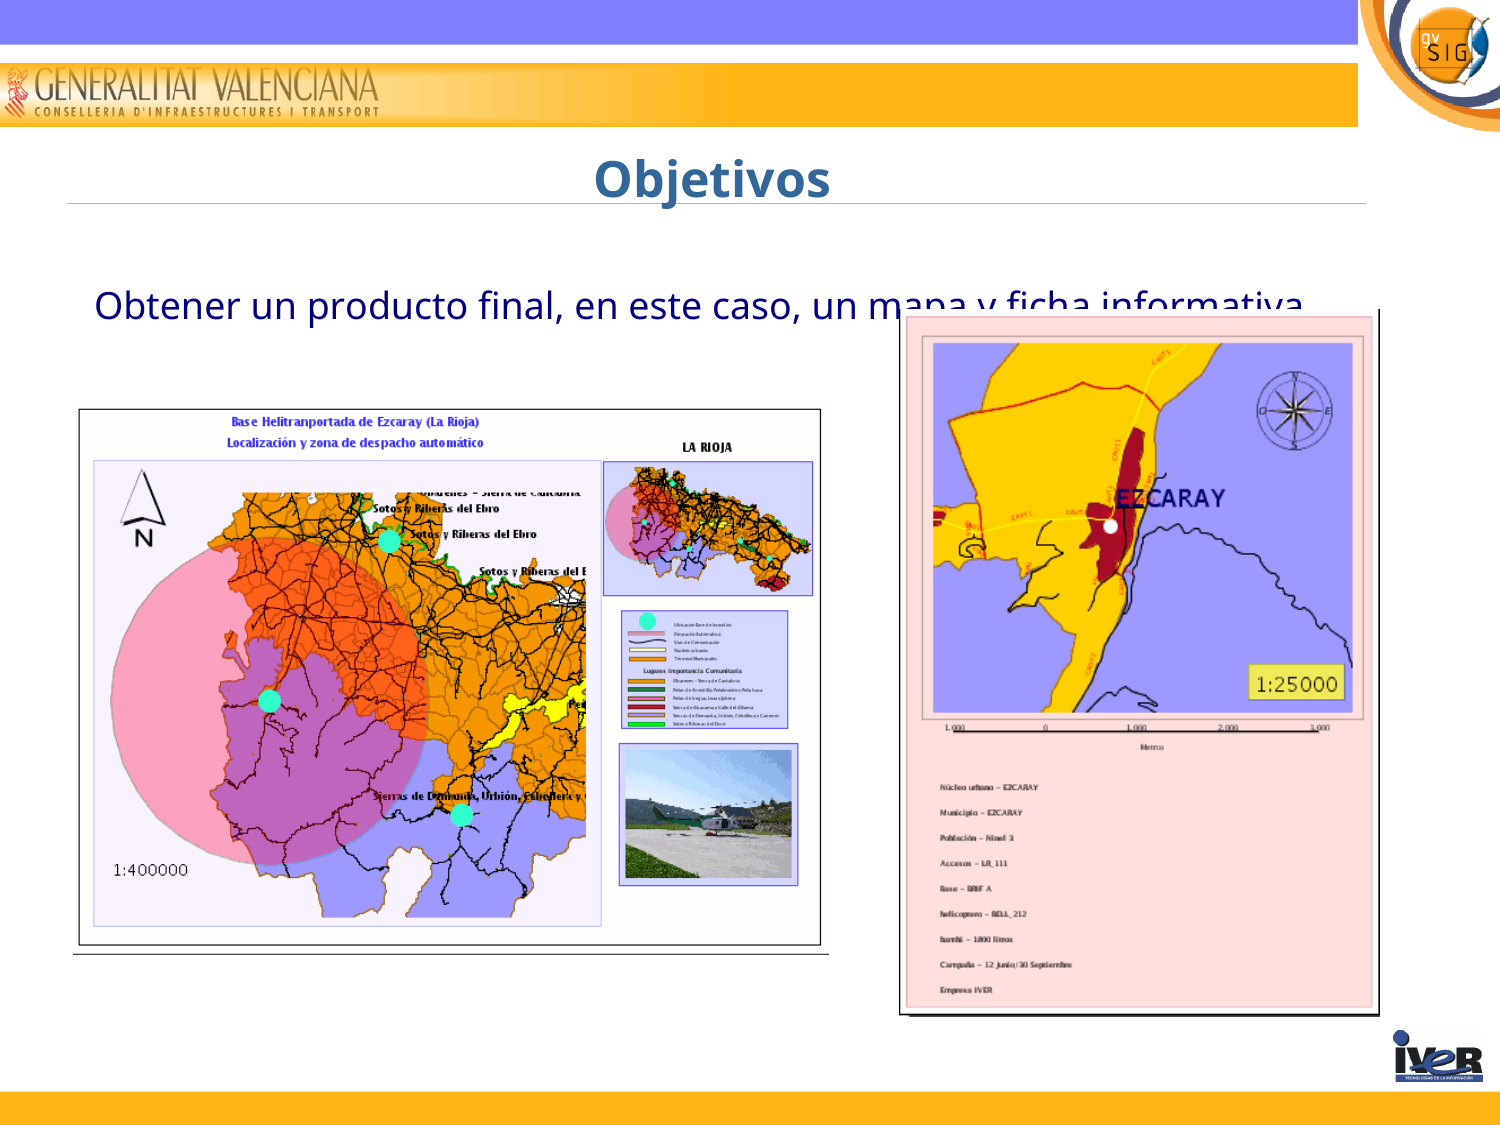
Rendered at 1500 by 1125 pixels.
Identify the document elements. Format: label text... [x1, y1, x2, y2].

subtitle Obtener un producto final, en este caso, un mapa y ficha informativa. [85, 223, 1382, 361]
text_box Objetivos [0, 137, 1426, 266]
picture [1393, 1030, 1483, 1082]
picture [1358, 0, 1500, 133]
picture [899, 309, 1380, 1017]
picture [73, 403, 829, 955]
